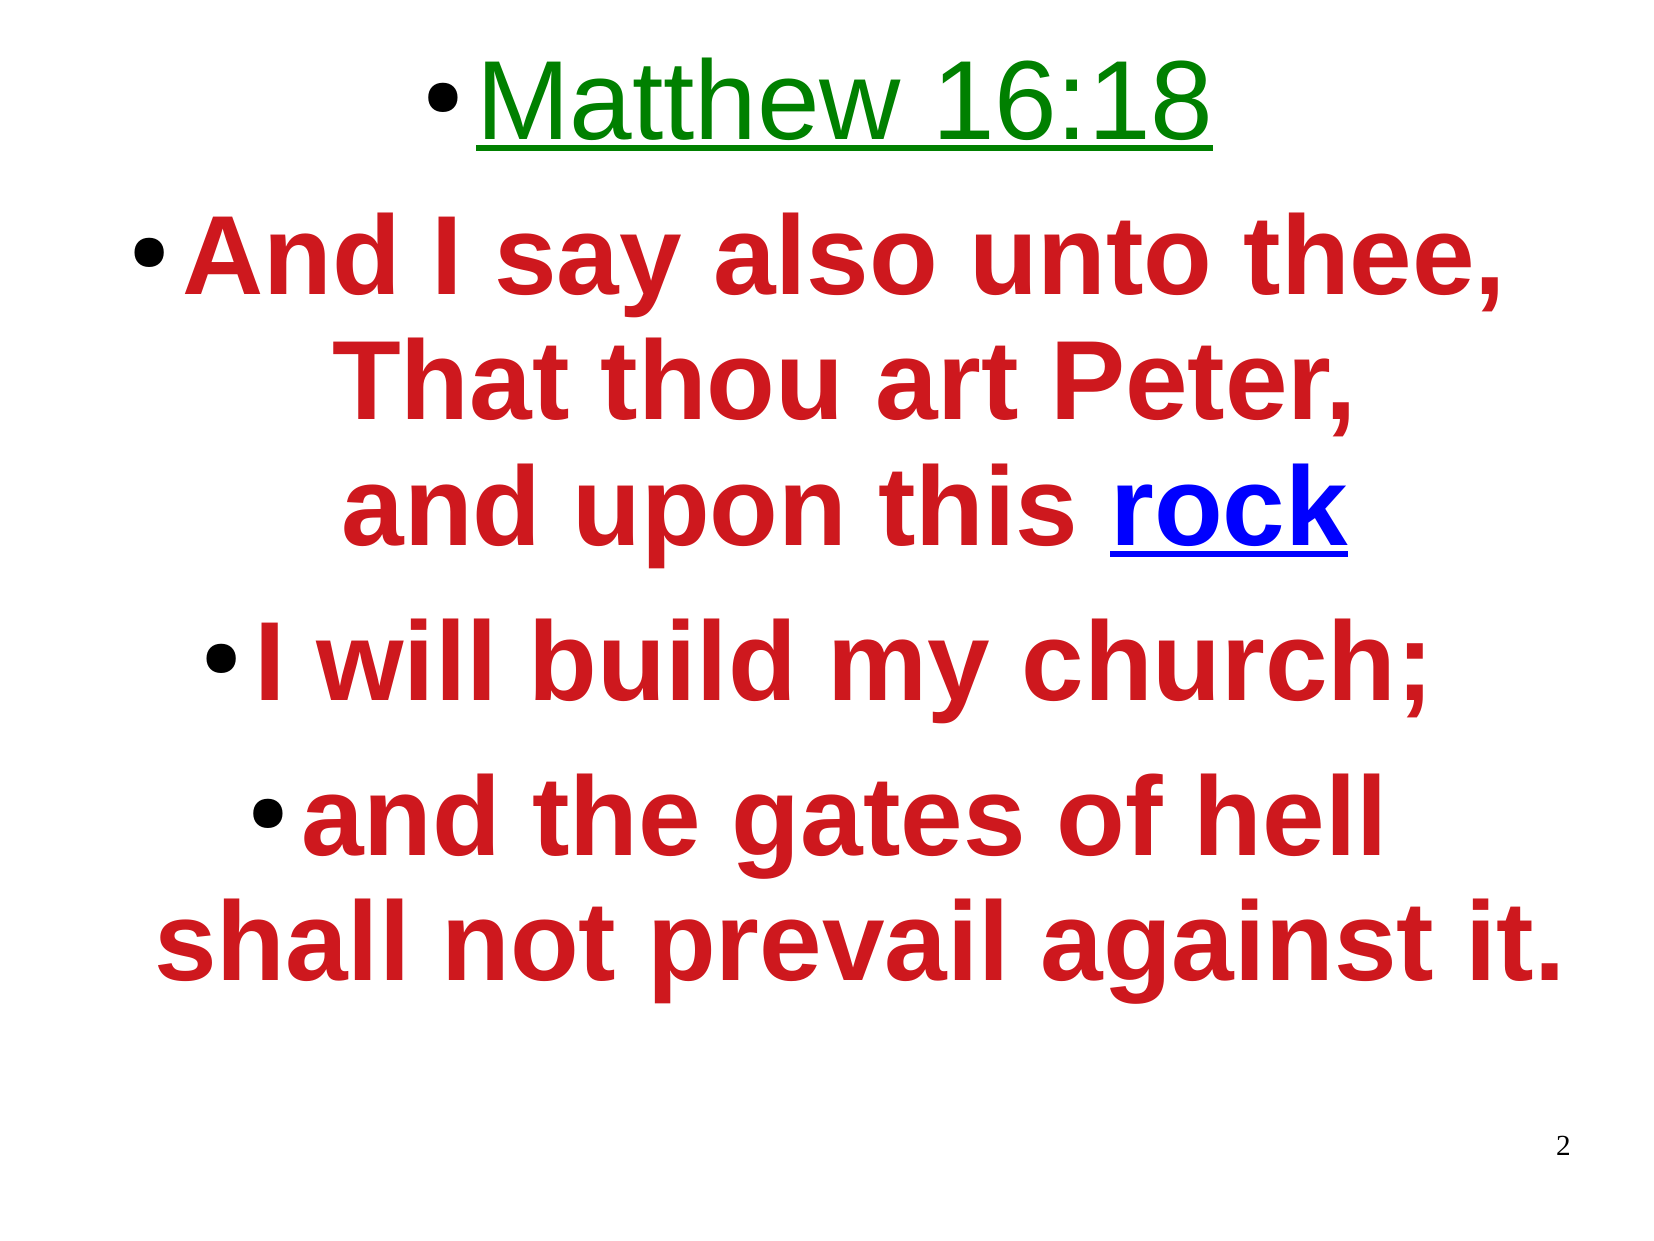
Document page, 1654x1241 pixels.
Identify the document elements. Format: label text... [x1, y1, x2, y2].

list Matthew 16:18 And I say also unto thee, That thou art Peter, and upon this rock I will build my church; and the gates of hell shall not prevail against it. [37, 37, 1613, 1238]
